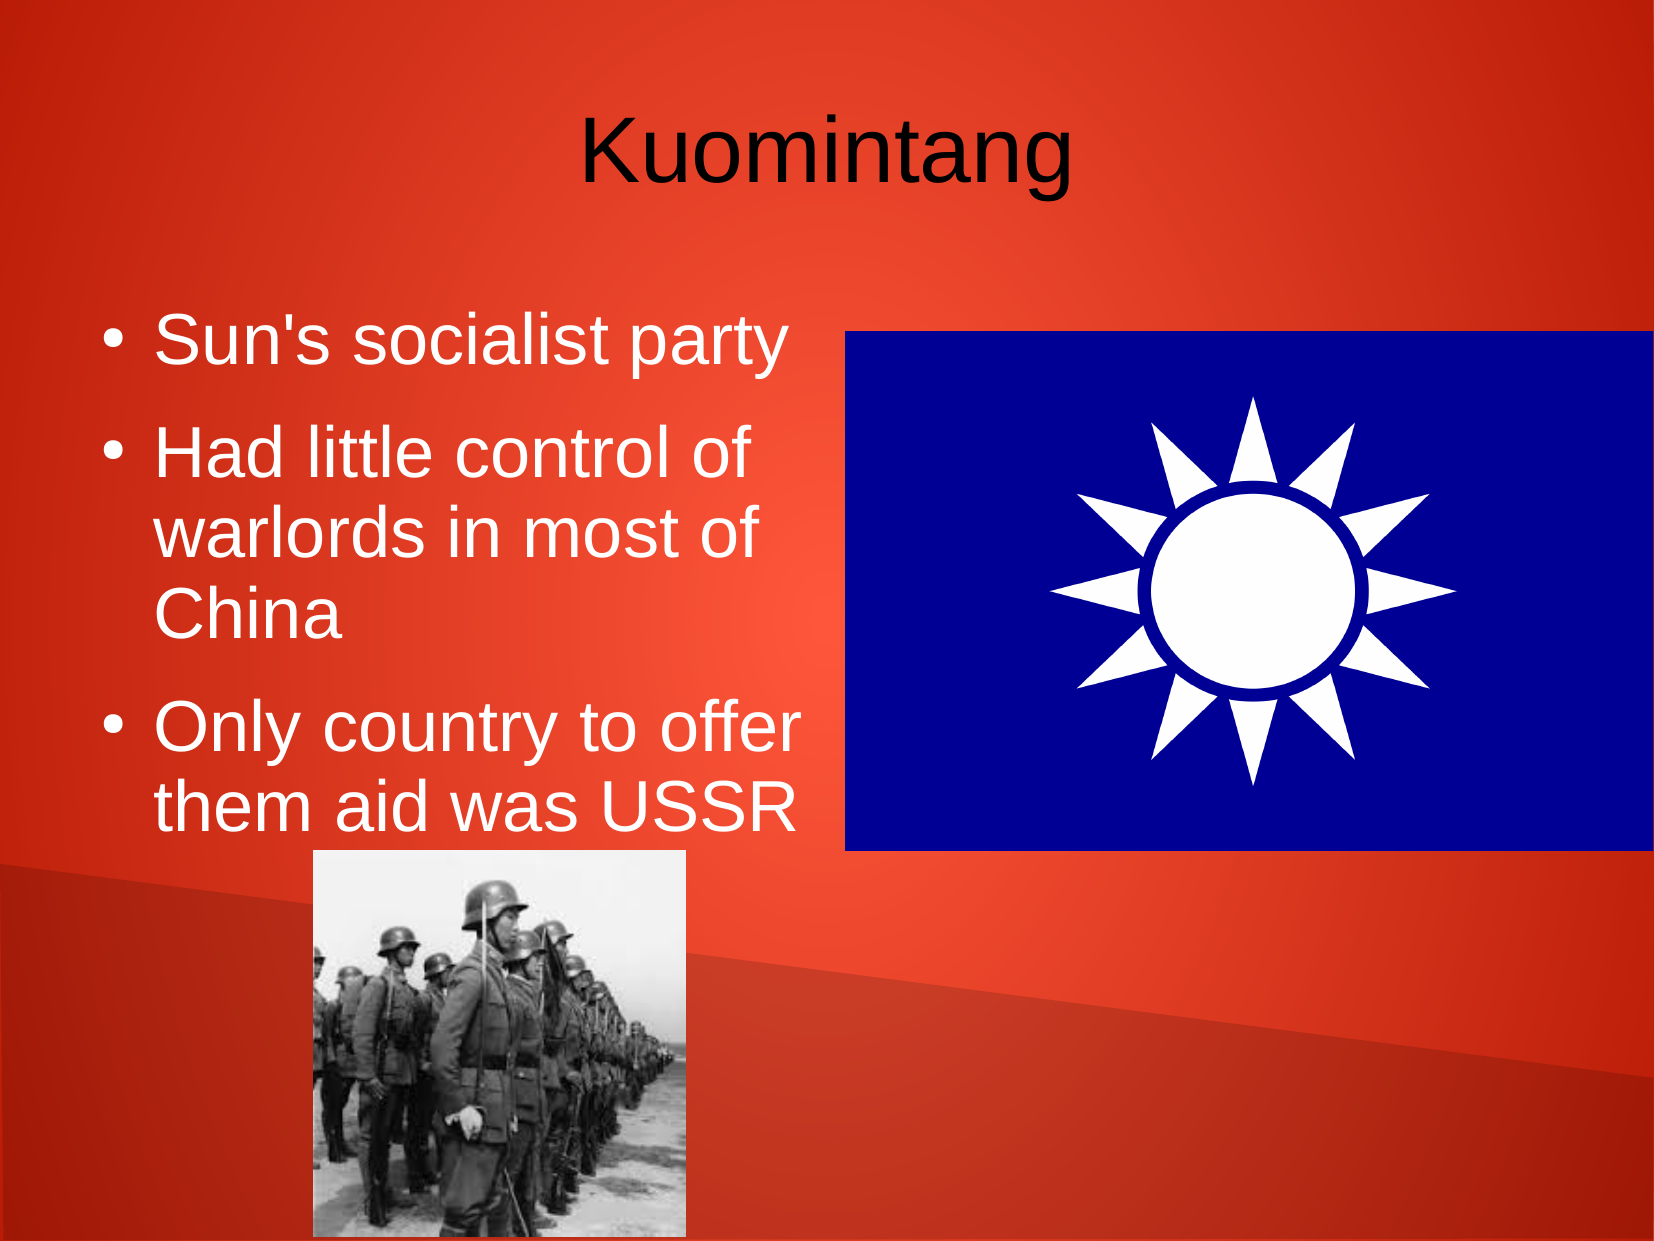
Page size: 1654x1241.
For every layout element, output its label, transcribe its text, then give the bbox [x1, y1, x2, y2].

picture [313, 850, 686, 1237]
list Sun's socialist party Had little control of warlords in most of China Only country to offer them aid was USSR [82, 299, 809, 1019]
picture [845, 331, 1654, 851]
title Kuomintang [82, 47, 1571, 252]
